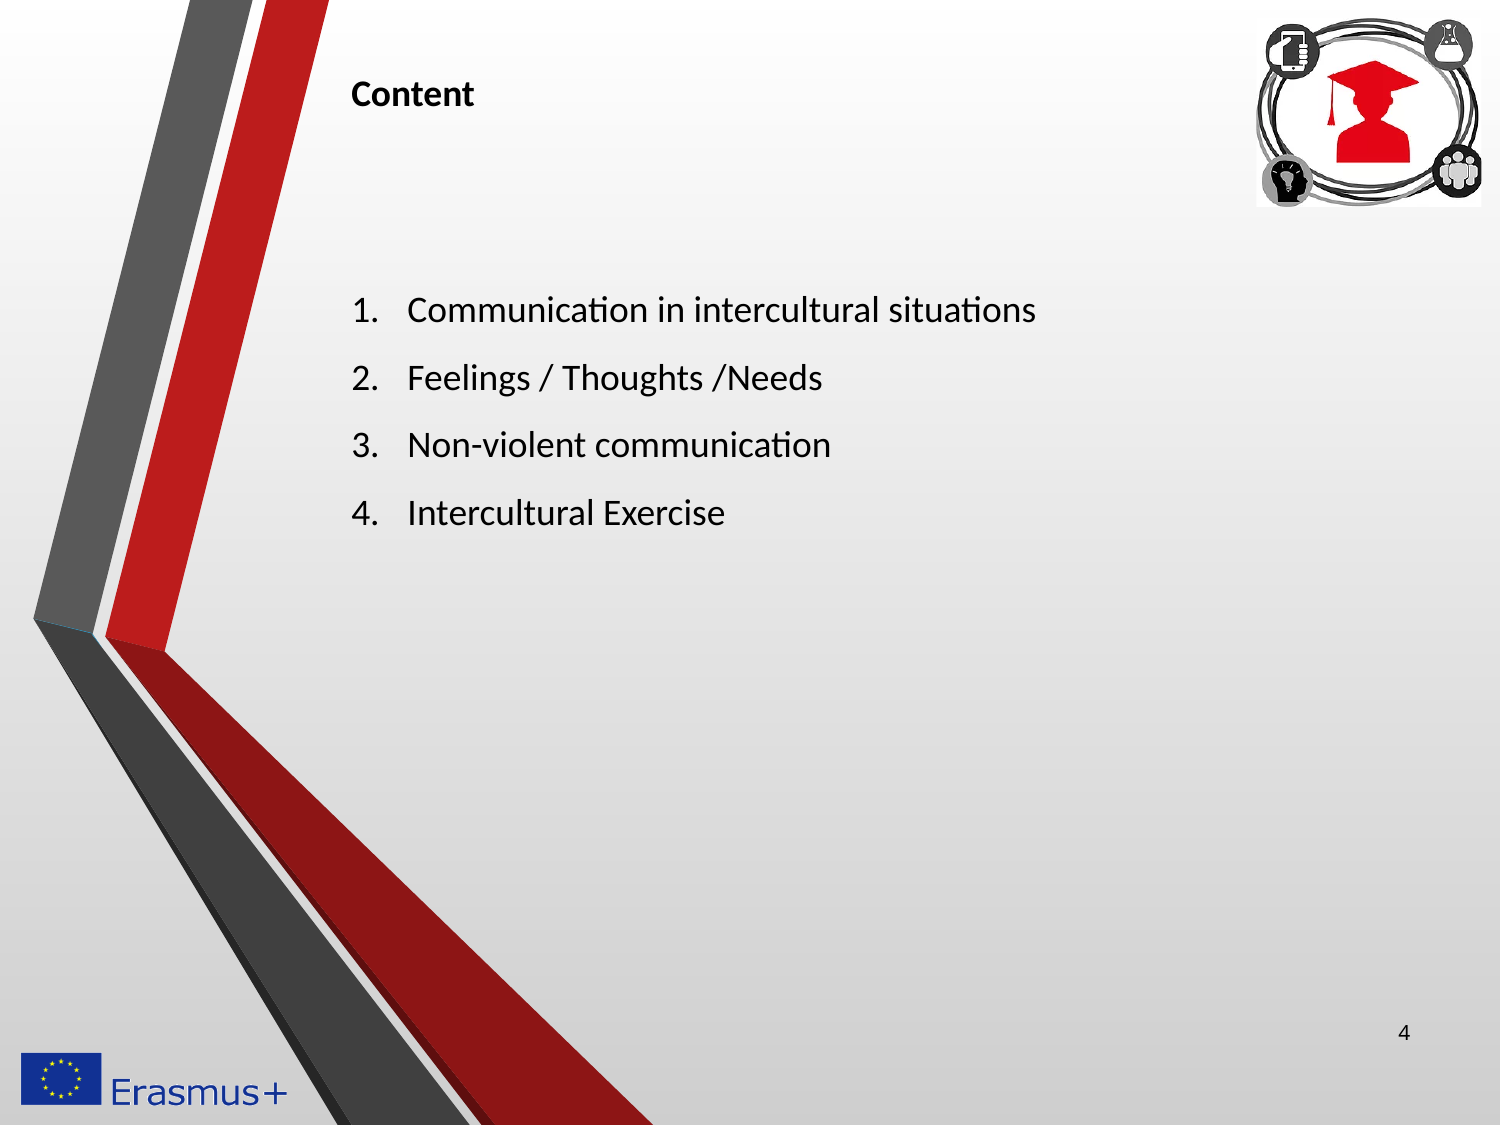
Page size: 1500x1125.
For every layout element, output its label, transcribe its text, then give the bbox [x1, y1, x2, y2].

text_box Communication in intercultural situations Feelings / Thoughts /Needs Non-violent communication Intercultural Exercise [336, 255, 1388, 541]
picture [1256, 18, 1482, 207]
picture [5, 1037, 302, 1120]
chart [1257, 19, 1483, 209]
slide_number <numer> [1357, 1003, 1425, 1064]
text_box Content [336, 61, 975, 122]
